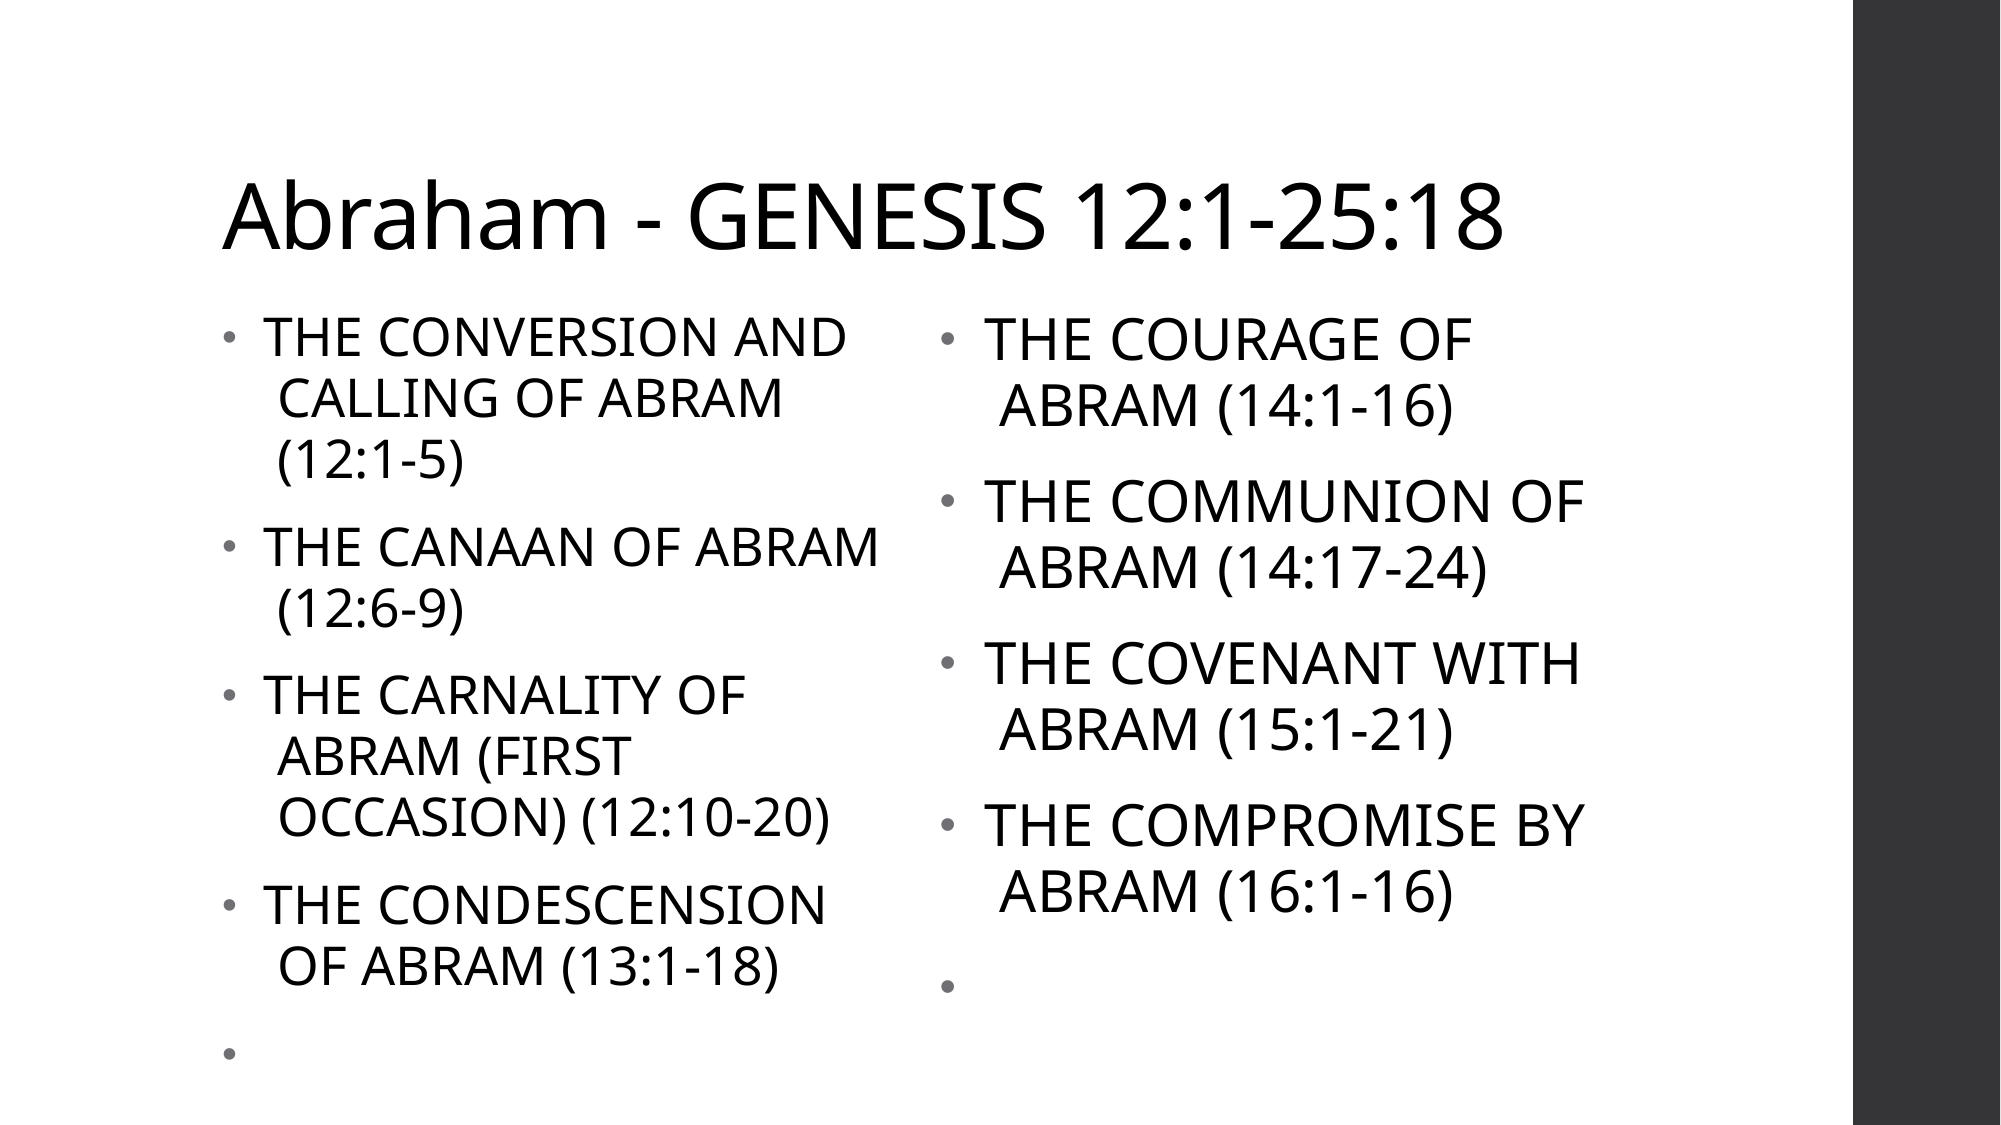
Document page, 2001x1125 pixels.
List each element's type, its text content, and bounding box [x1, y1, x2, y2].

list THE COURAGE OF ABRAM (14:1-16) THE COMMUNION OF ABRAM (14:17-24) THE COVENANT WITH ABRAM (15:1-21) THE COMPROMISE BY ABRAM (16:1-16) [924, 299, 1617, 1014]
list THE CONVERSION AND CALLING OF ABRAM (12:1-5) THE CANAAN OF ABRAM (12:6-9) THE CARNALITY OF ABRAM (FIRST OCCASION) (12:10-20) THE CONDESCENSION OF ABRAM (13:1-18) [207, 299, 900, 1014]
title Abraham - GENESIS 12:1-25:18 [206, 60, 1797, 278]
